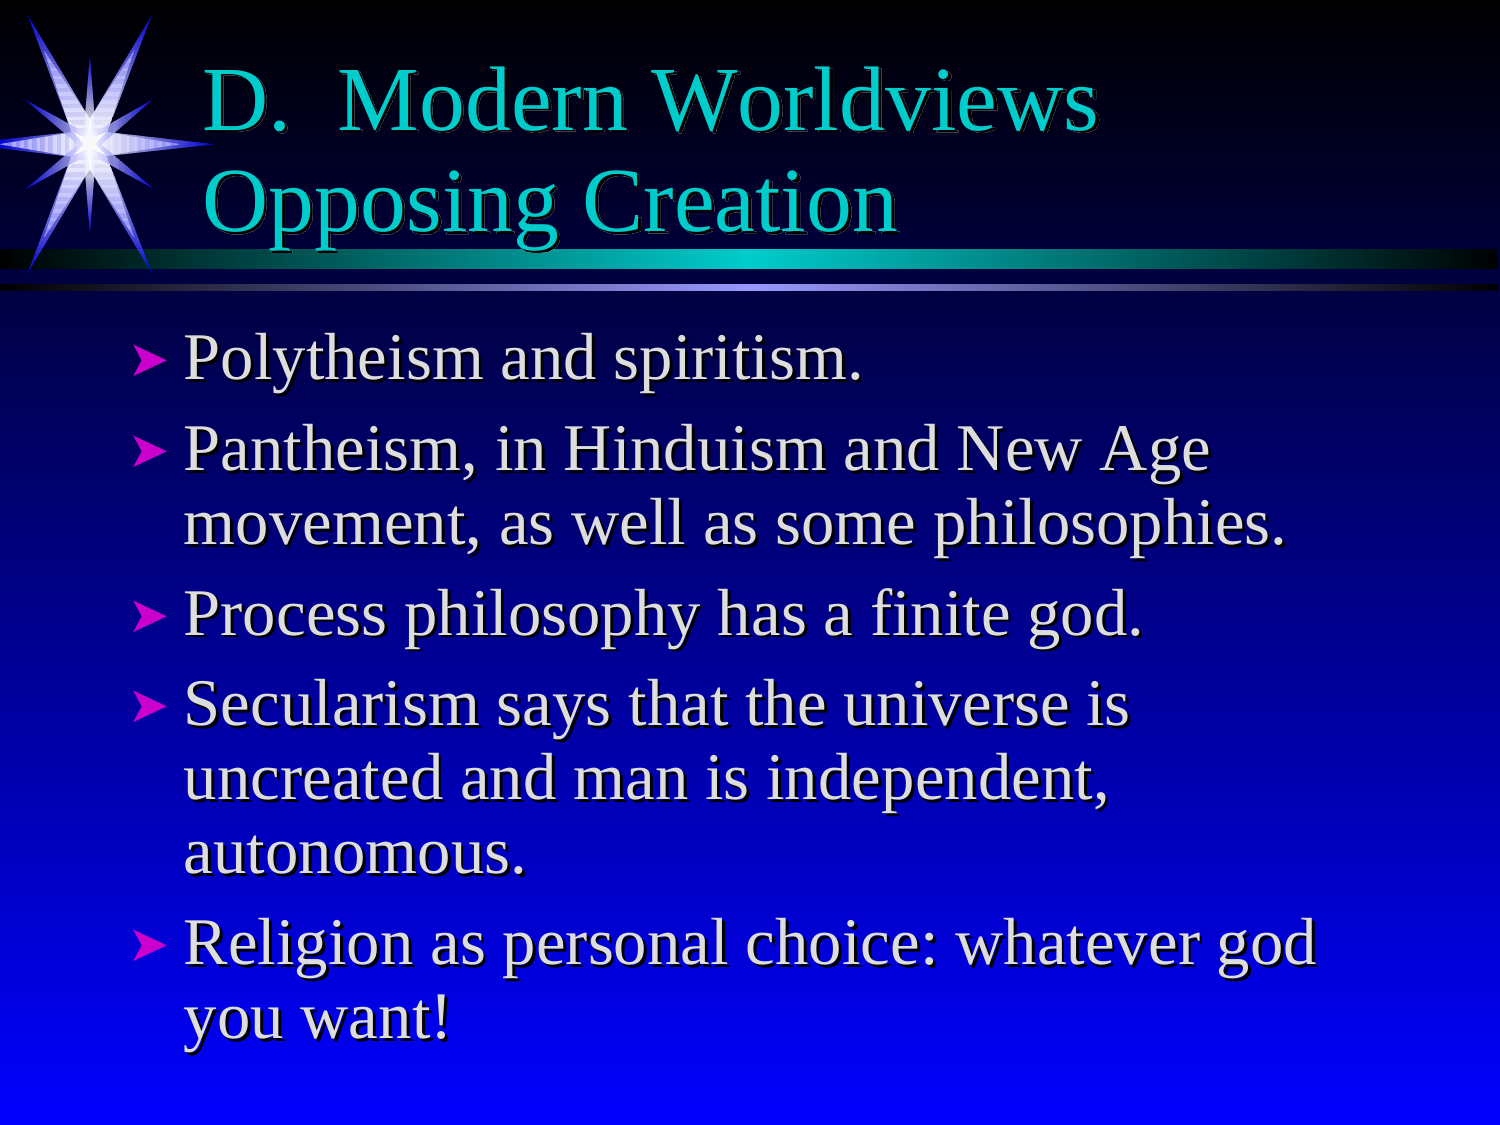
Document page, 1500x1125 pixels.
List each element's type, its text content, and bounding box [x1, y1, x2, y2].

title D. Modern Worldviews Opposing Creation [187, 40, 1463, 260]
list Polytheism and spiritism. Pantheism, in Hinduism and New Age movement, as well as some philosophies. Process philosophy has a finite god. Secularism says that the universe is uncreated and man is independent, autonomous. Religion as personal choice: whatever god you want! [112, 312, 1388, 1061]
